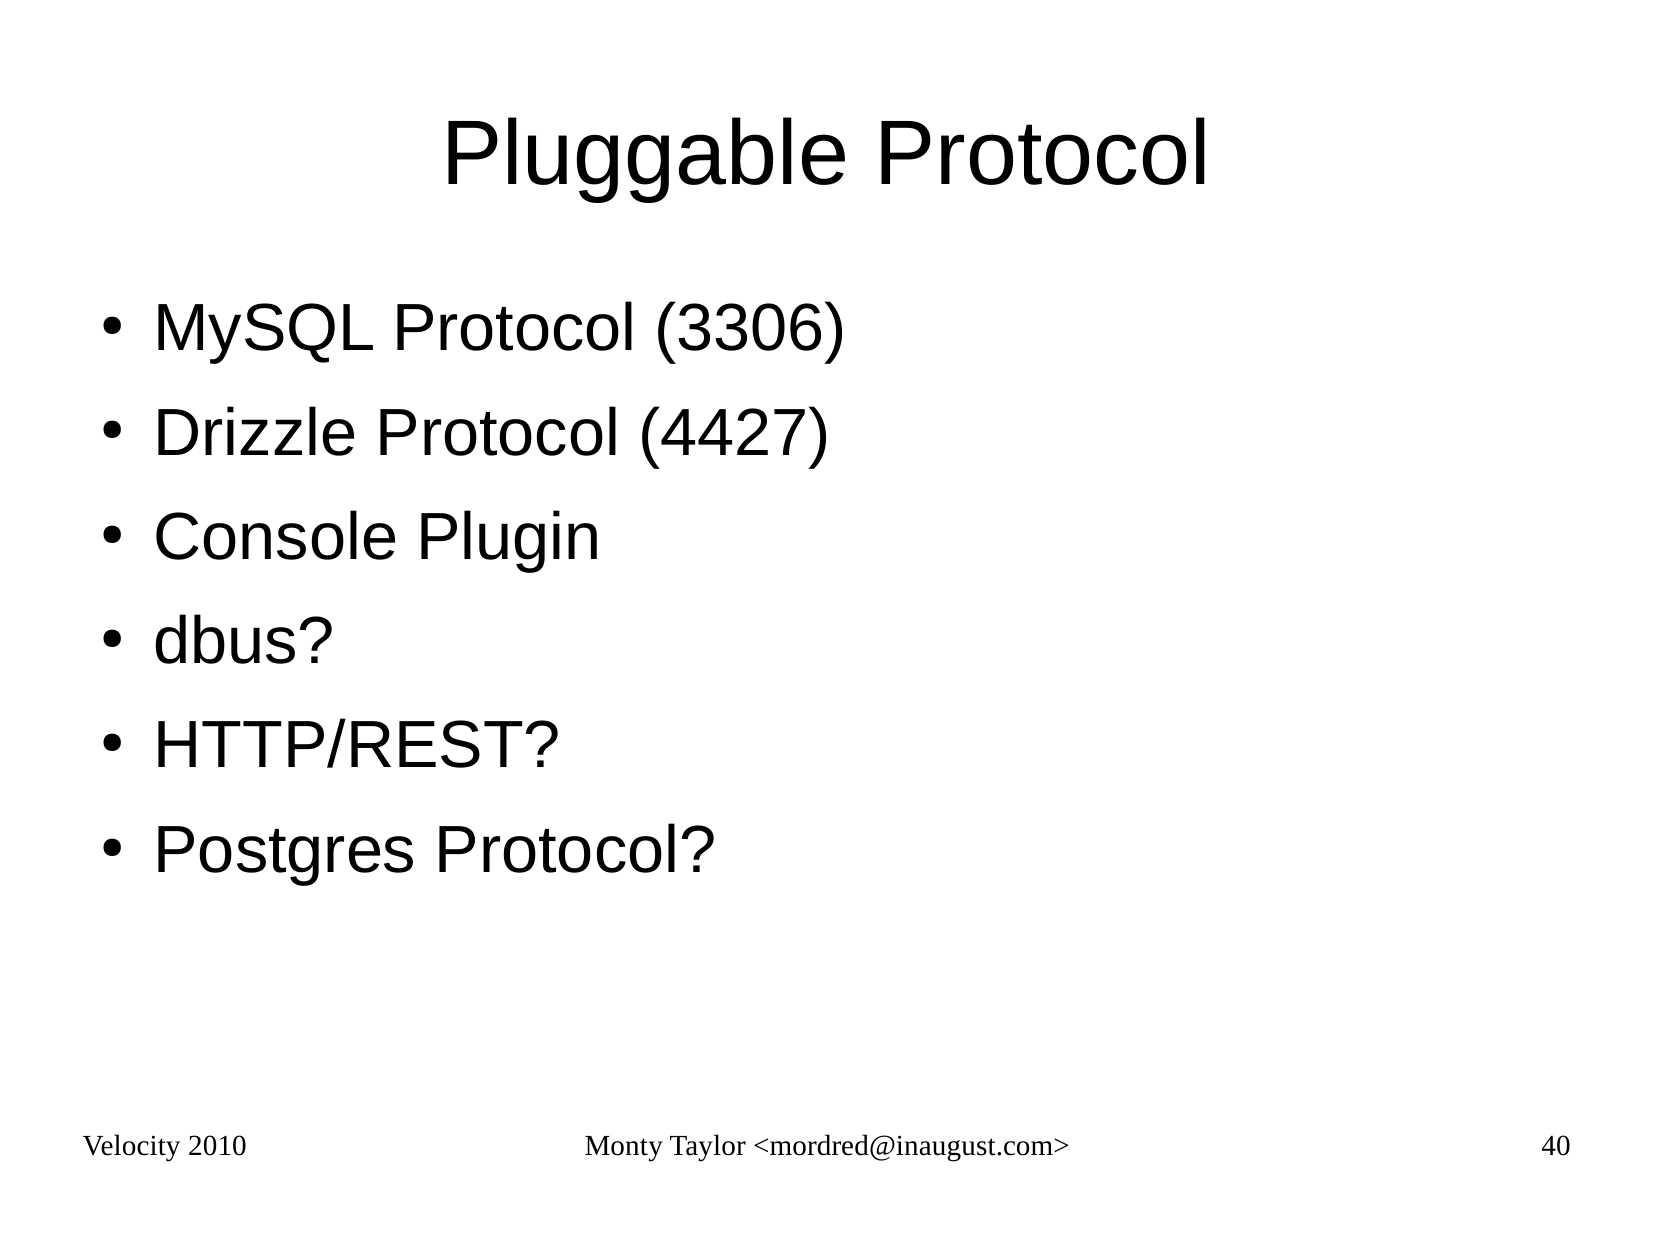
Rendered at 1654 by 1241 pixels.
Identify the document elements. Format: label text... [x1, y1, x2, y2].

title Pluggable Protocol [82, 49, 1571, 257]
list MySQL Protocol (3306) Drizzle Protocol (4427) Console Plugin dbus? HTTP/REST? Postgres Protocol? [82, 290, 1571, 1109]
